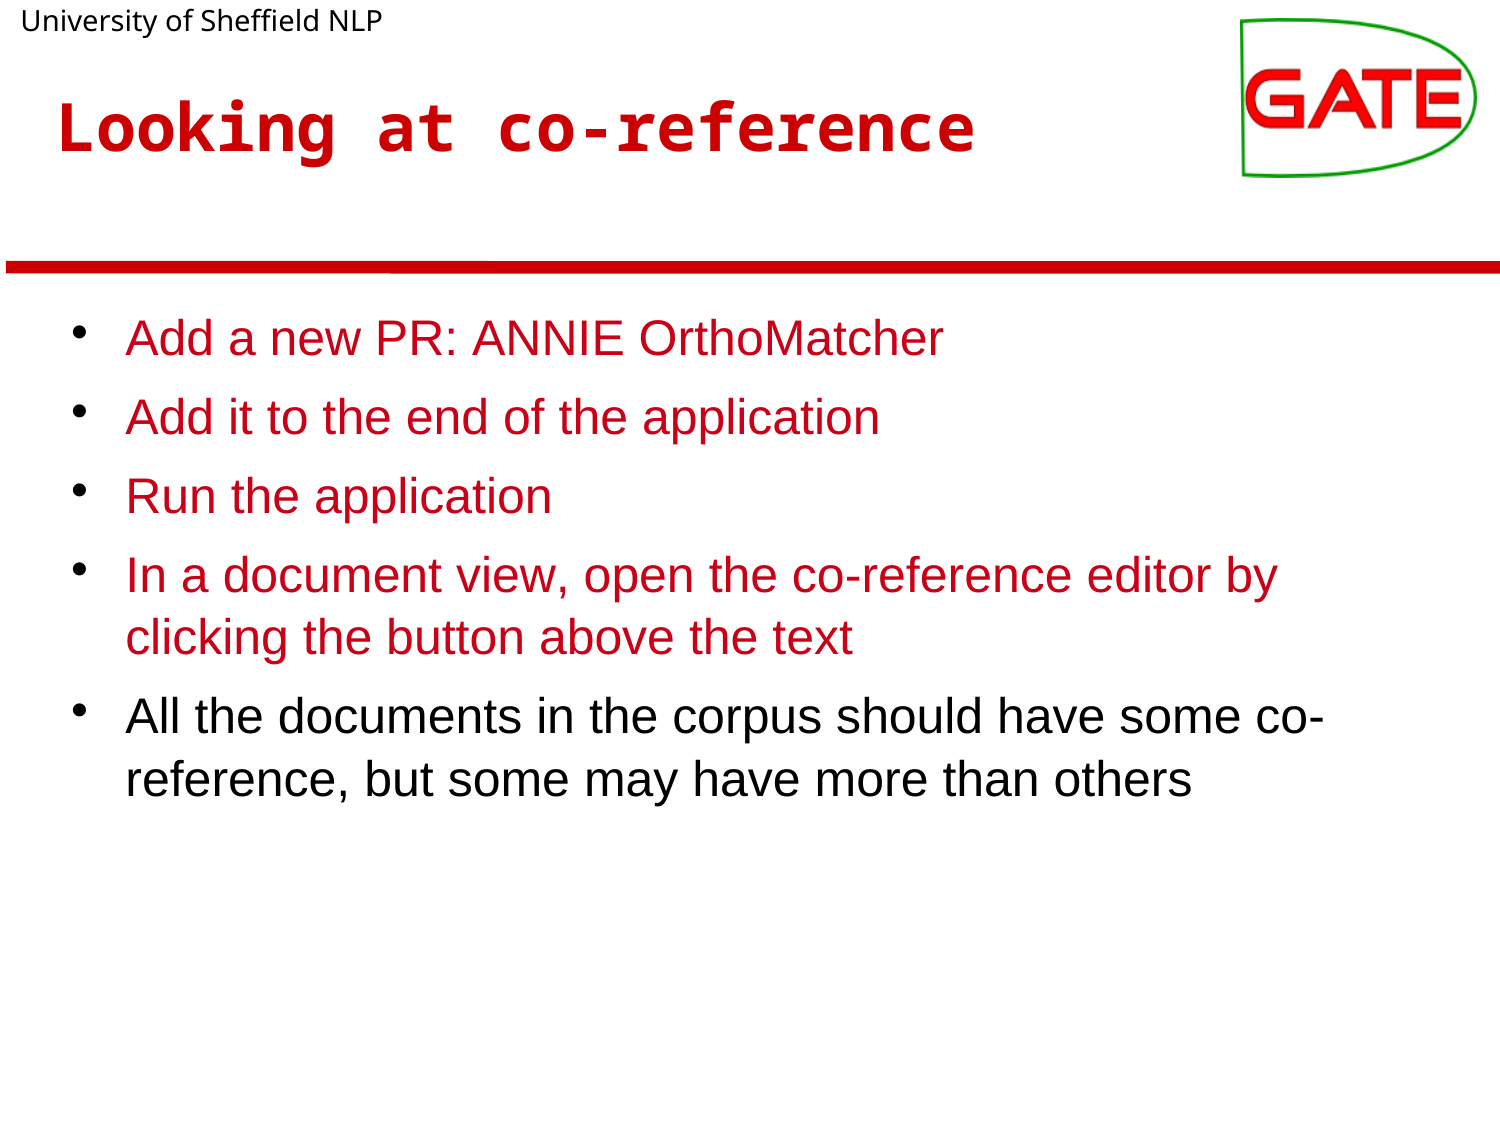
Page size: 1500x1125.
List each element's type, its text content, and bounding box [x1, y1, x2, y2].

text_box Add a new PR: ANNIE OrthoMatcher Add it to the end of the application Run the application In a document view, open the co-reference editor by clicking the button above the text All the documents in the corpus should have some co-reference, but some may have more than others [56, 295, 1447, 1096]
text_box Looking at co-reference [56, 30, 1241, 227]
picture [1240, 18, 1477, 178]
